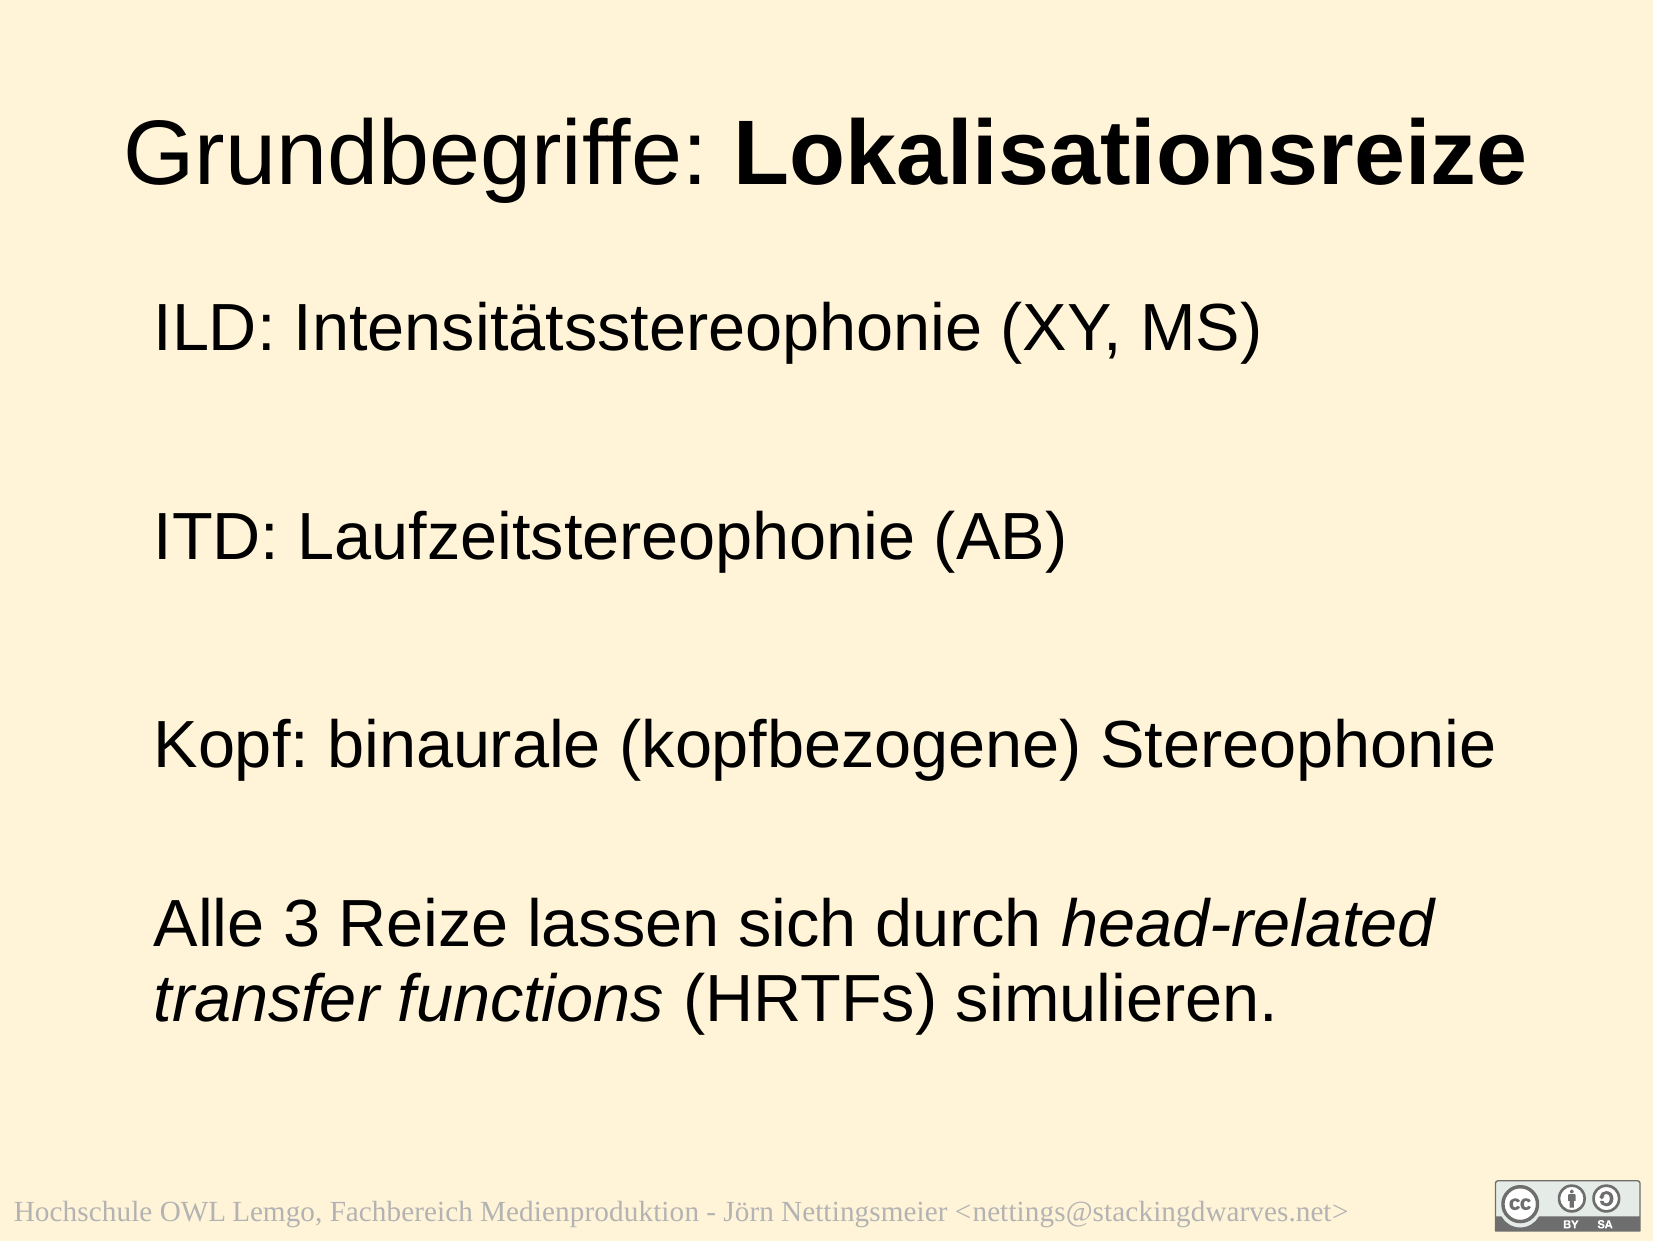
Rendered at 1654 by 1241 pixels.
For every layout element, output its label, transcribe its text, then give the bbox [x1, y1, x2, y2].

list ILD: Intensitätsstereophonie (XY, MS) ITD: Laufzeitstereophonie (AB) Kopf: binaurale (kopfbezogene) Stereophonie Alle 3 Reize lassen sich durch head-related transfer functions (HRTFs) simulieren. [82, 290, 1571, 1201]
title Grundbegriffe: Lokalisationsreize [82, 49, 1571, 257]
